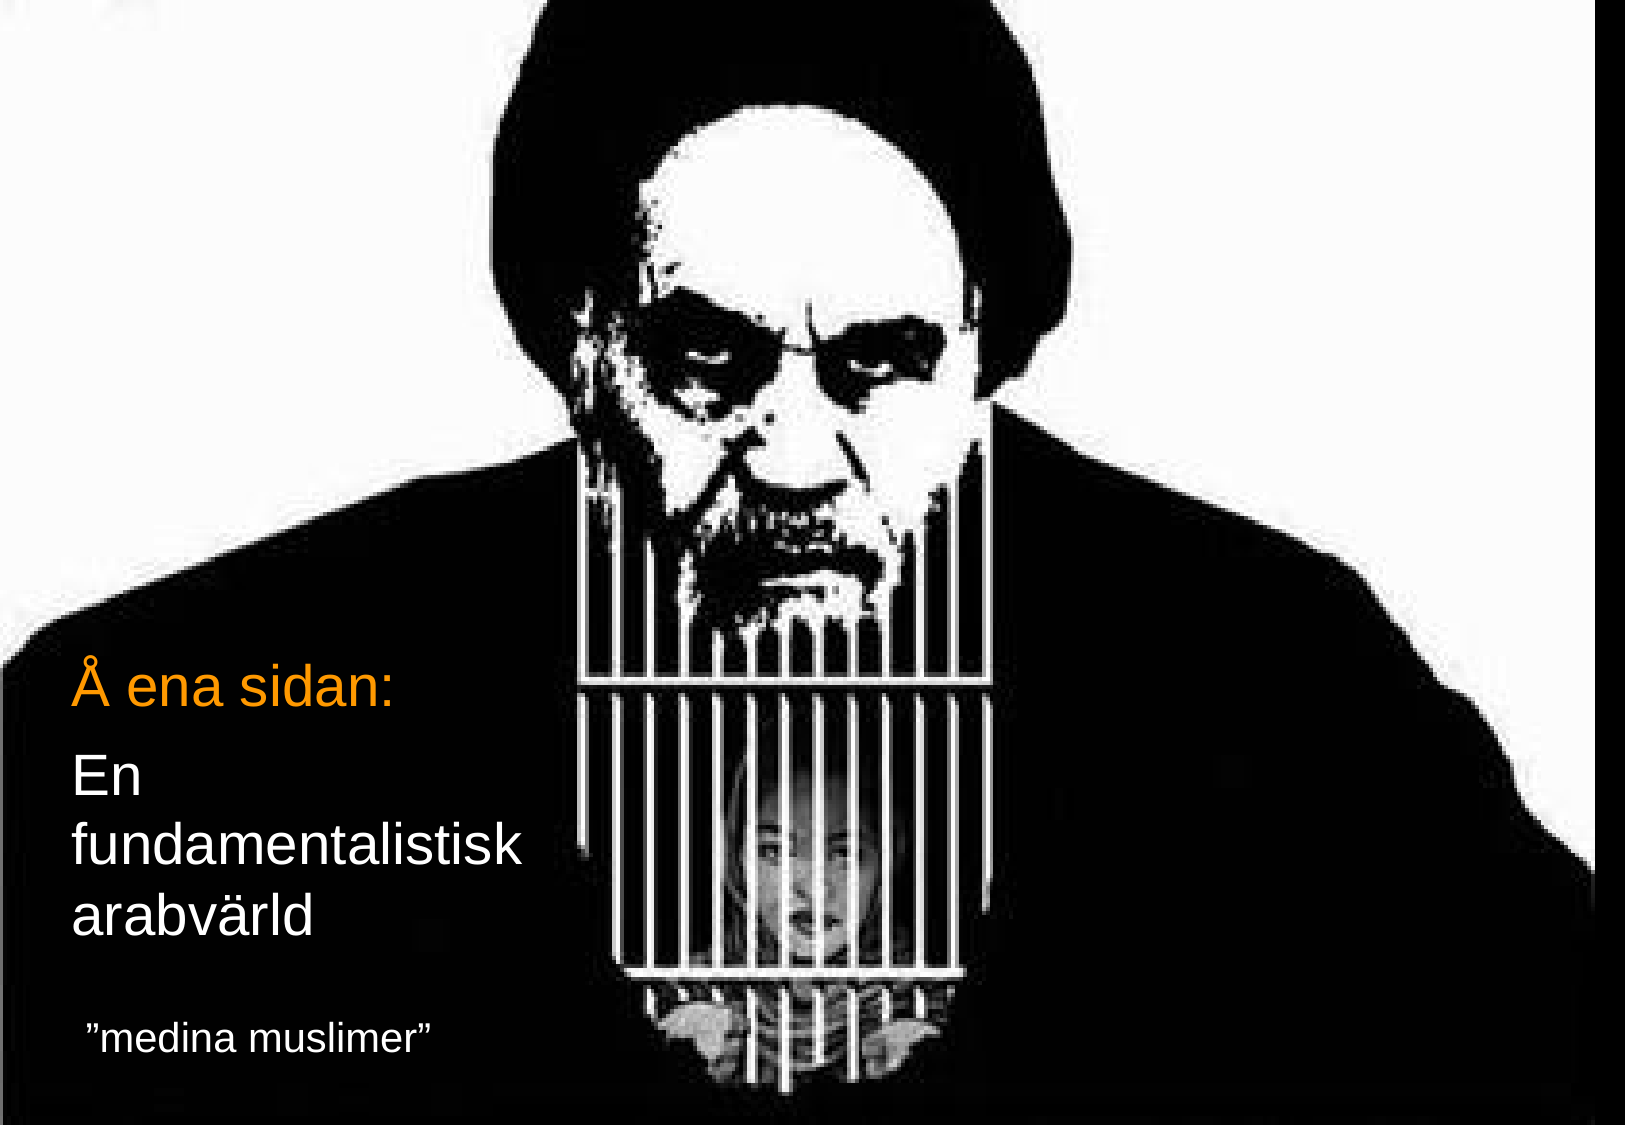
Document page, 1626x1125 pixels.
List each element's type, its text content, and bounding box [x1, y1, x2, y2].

text_box Å ena sidan: En fundamentalistisk arabvärld [56, 552, 553, 1024]
picture [0, 0, 1595, 1125]
text_box ”medina muslimer” [70, 1003, 461, 1089]
